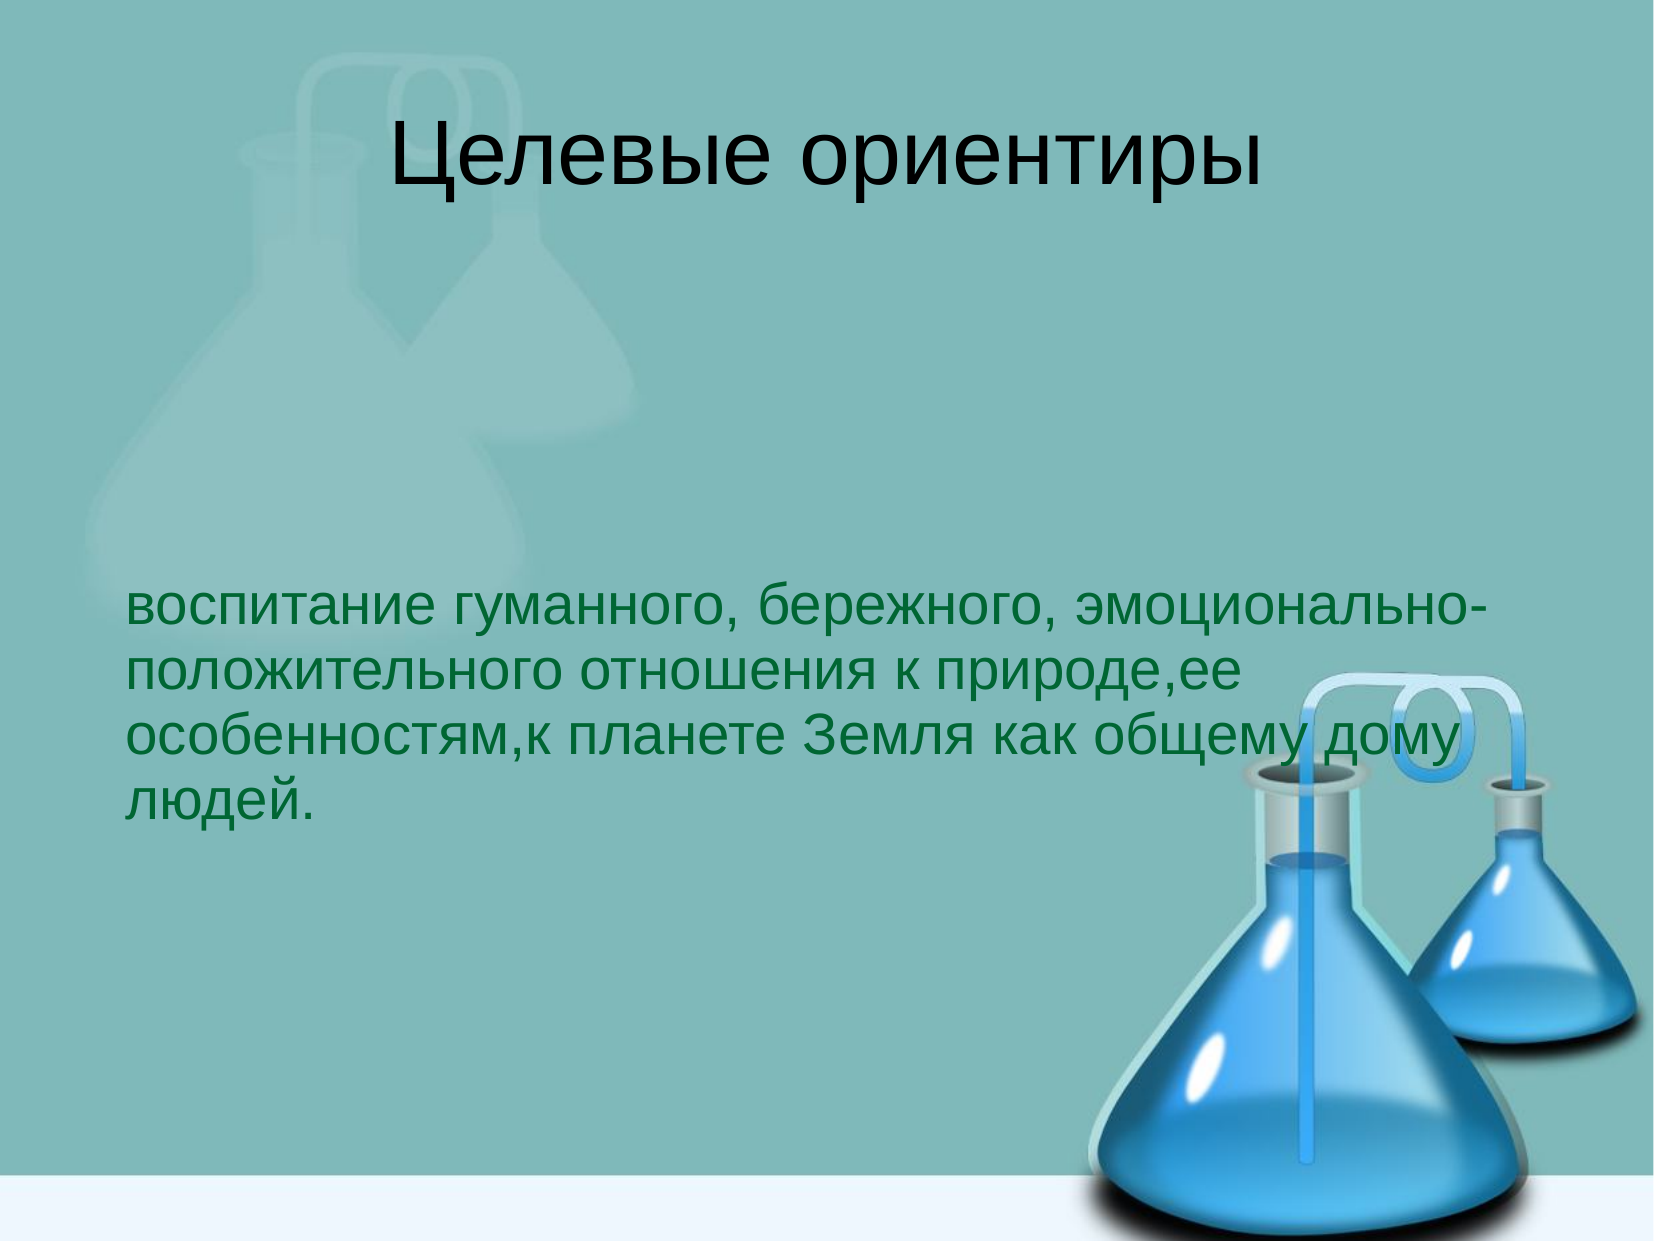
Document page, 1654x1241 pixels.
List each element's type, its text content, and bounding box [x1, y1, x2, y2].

text_box воспитание гуманного, бережного, эмоционально-положительного отношения к природе,ее особенностям,к планете Земля как общему дому людей. [110, 563, 1565, 886]
picture [0, 0, 1654, 1241]
title Целевые ориентиры [82, 49, 1571, 257]
